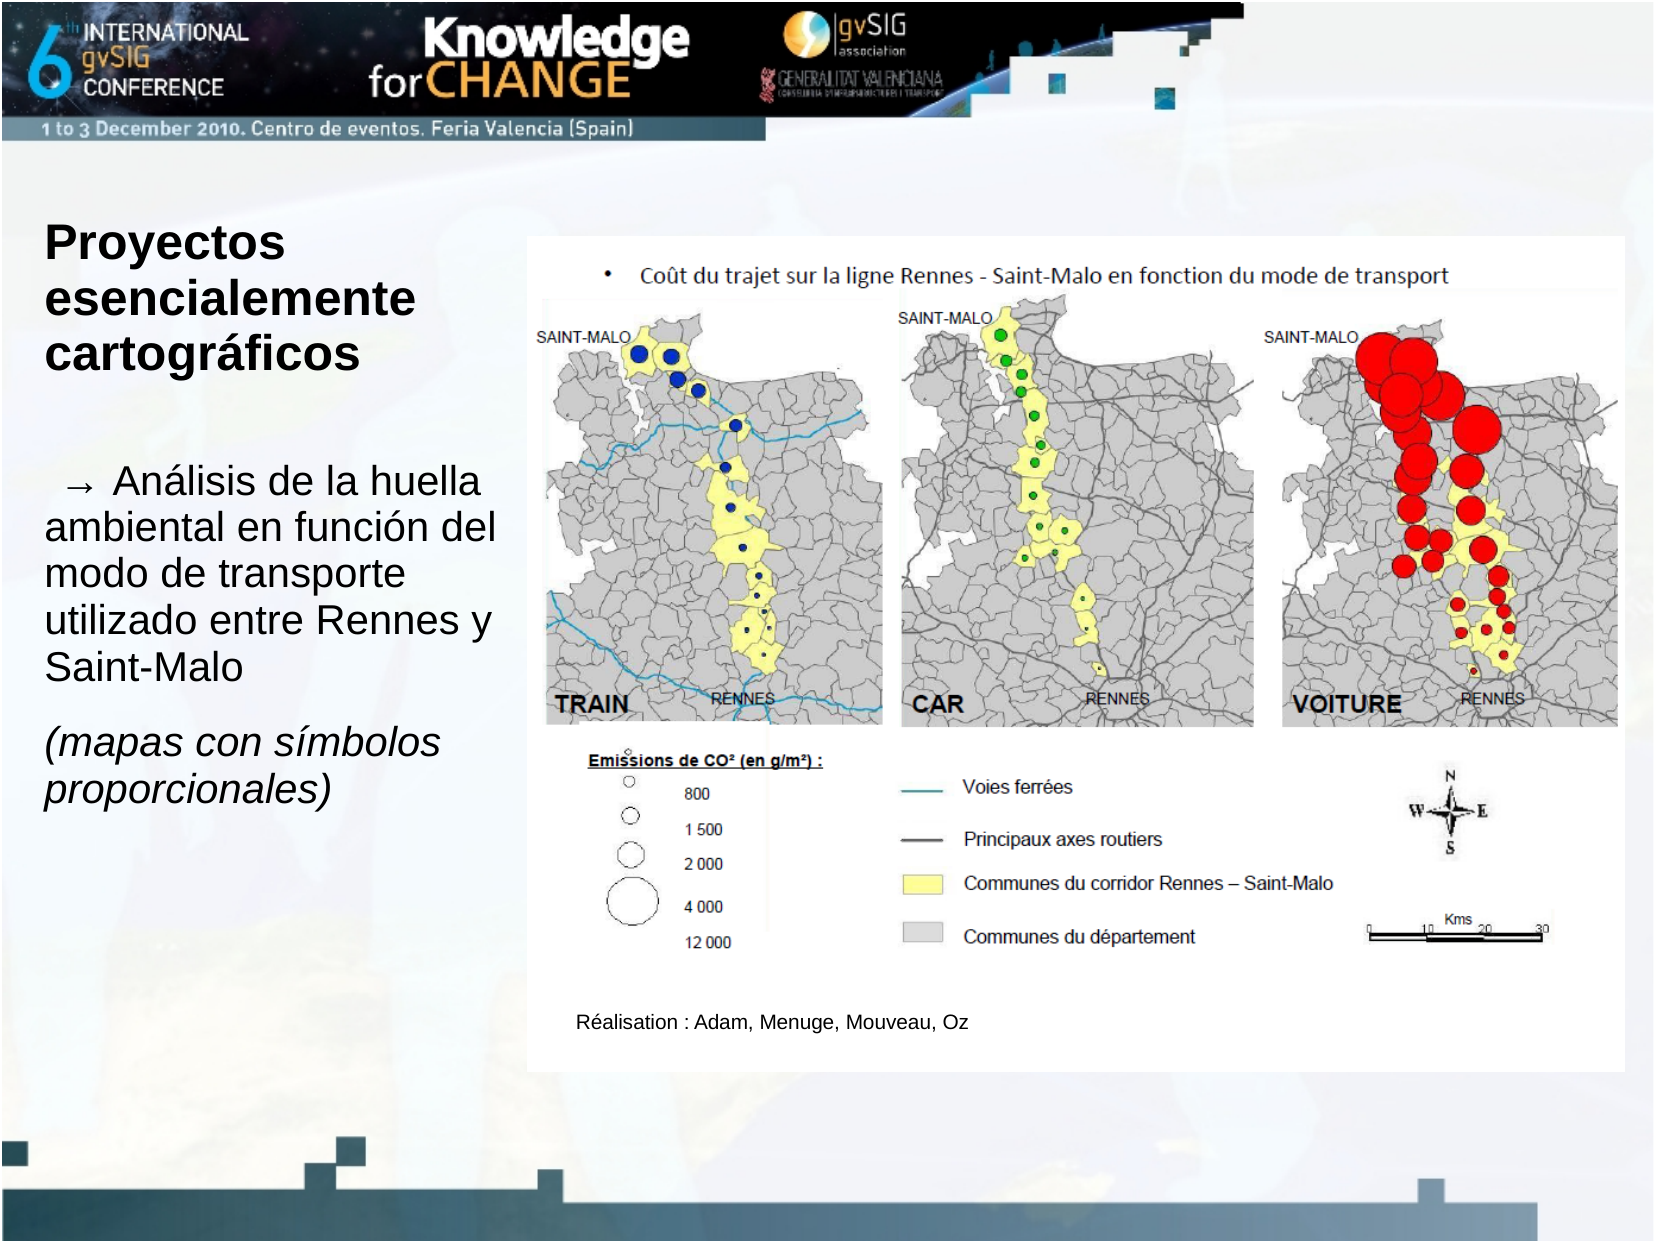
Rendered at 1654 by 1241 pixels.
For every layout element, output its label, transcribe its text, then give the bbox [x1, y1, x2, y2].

text_box Réalisation : Adam, Menuge, Mouveau, Oz [561, 1003, 984, 1042]
text_box Proyectos esencialemente cartográficos → Análisis de la huella ambiental en función del modo de transporte utilizado entre Rennes y Saint-Malo (mapas con símbolos proporcionales) [29, 206, 532, 1034]
picture [2, 2, 1654, 1241]
